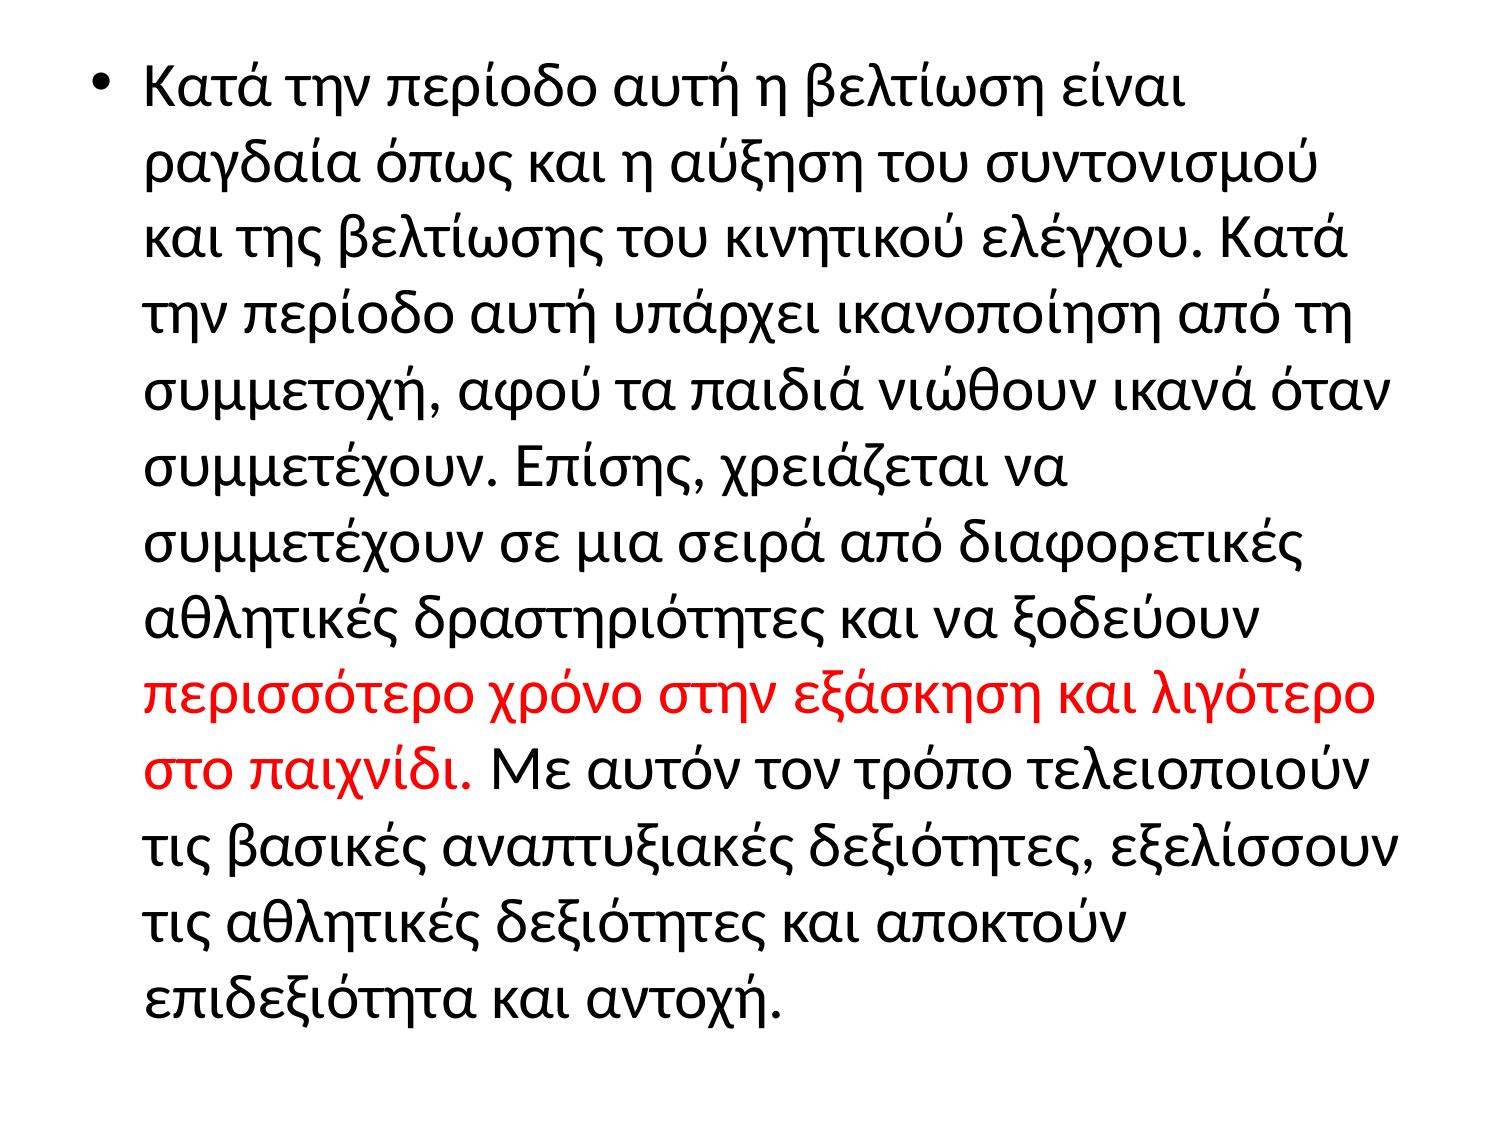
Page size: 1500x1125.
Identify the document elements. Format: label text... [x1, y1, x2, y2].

list Κατά την περίοδο αυτή η βελτίωση είναι ραγδαία όπως και η αύξηση του συντονισμού και της βελτίωσης του κινητικού ελέγχου. Κατά την περίοδο αυτή υπάρχει ικανοποίηση από τη συμμετοχή, αφού τα παιδιά νιώθουν ικανά όταν συμμετέχουν. Επίσης, χρειάζεται να συμμετέχουν σε μια σειρά από διαφορετικές αθλητικές δραστηριότητες και να ξοδεύουν περισσότερο χρόνο στην εξάσκηση και λιγότερο στο παιχνίδι. Με αυτόν τον τρόπο τελειοποιούν τις βασικές αναπτυξιακές δεξιότητες, εξελίσσουν τις αθλητικές δεξιότητες και αποκτούν επιδεξιότητα και αντοχή. [75, 35, 1425, 1055]
